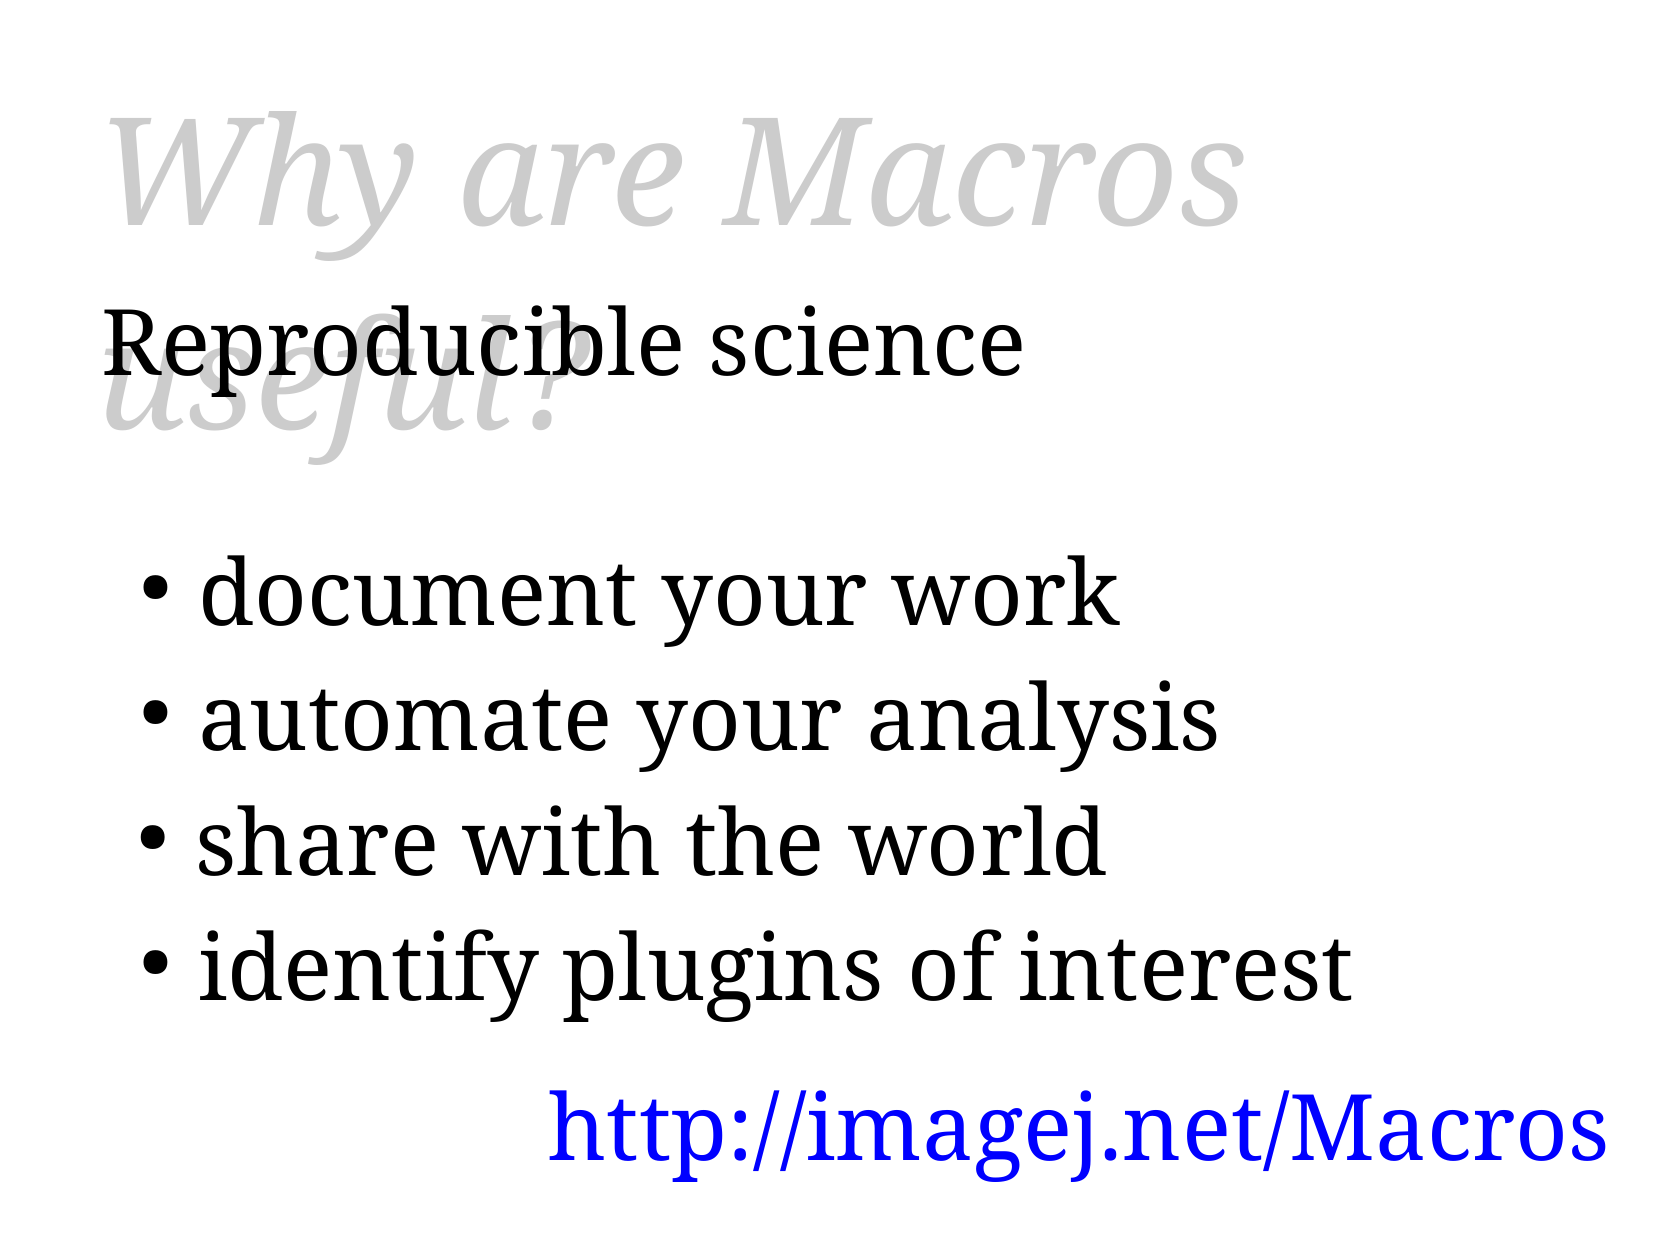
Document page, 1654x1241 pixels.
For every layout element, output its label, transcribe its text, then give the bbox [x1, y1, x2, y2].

text_box Reproducible science document your work automate your analysis share with the world identify plugins of interest [50, 270, 1626, 1071]
text_box http://imagej.net/Macros [50, 1071, 1626, 1172]
text_box Why are Macros useful? [81, 57, 1654, 239]
